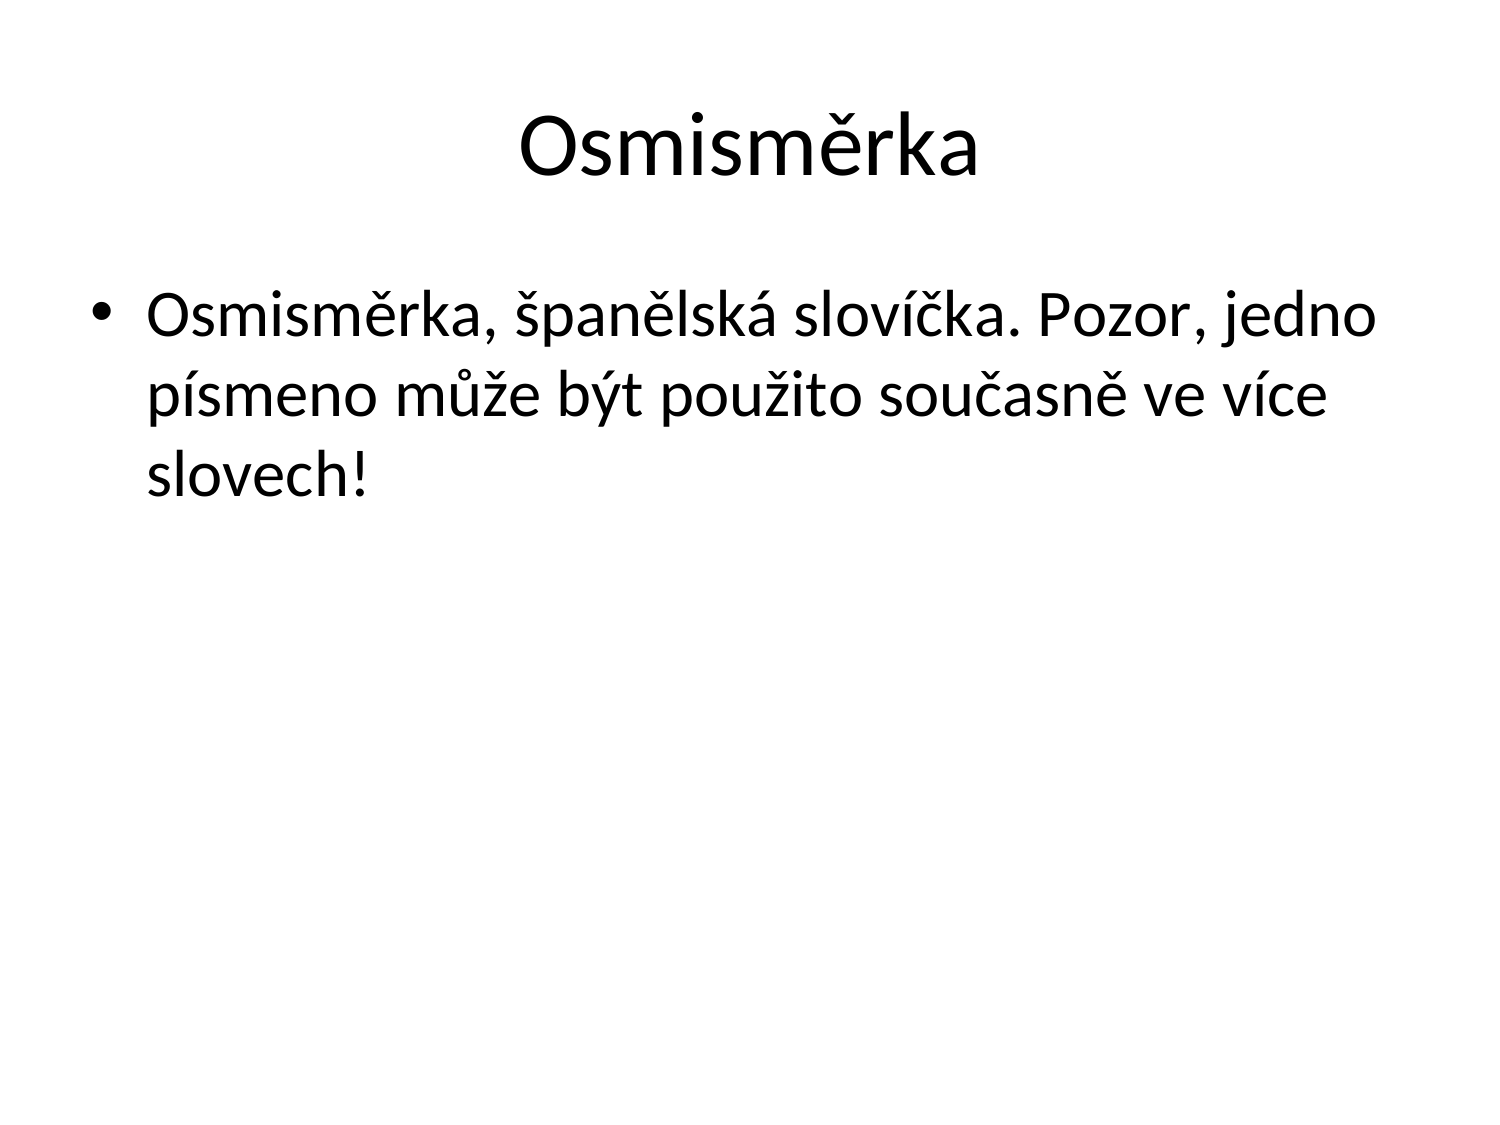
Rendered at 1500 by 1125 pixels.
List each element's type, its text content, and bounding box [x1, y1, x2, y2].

list Osmisměrka, španělská slovíčka. Pozor, jedno písmeno může být použito současně ve více slovech! [75, 262, 1426, 1006]
title Osmisměrka [75, 45, 1426, 233]
